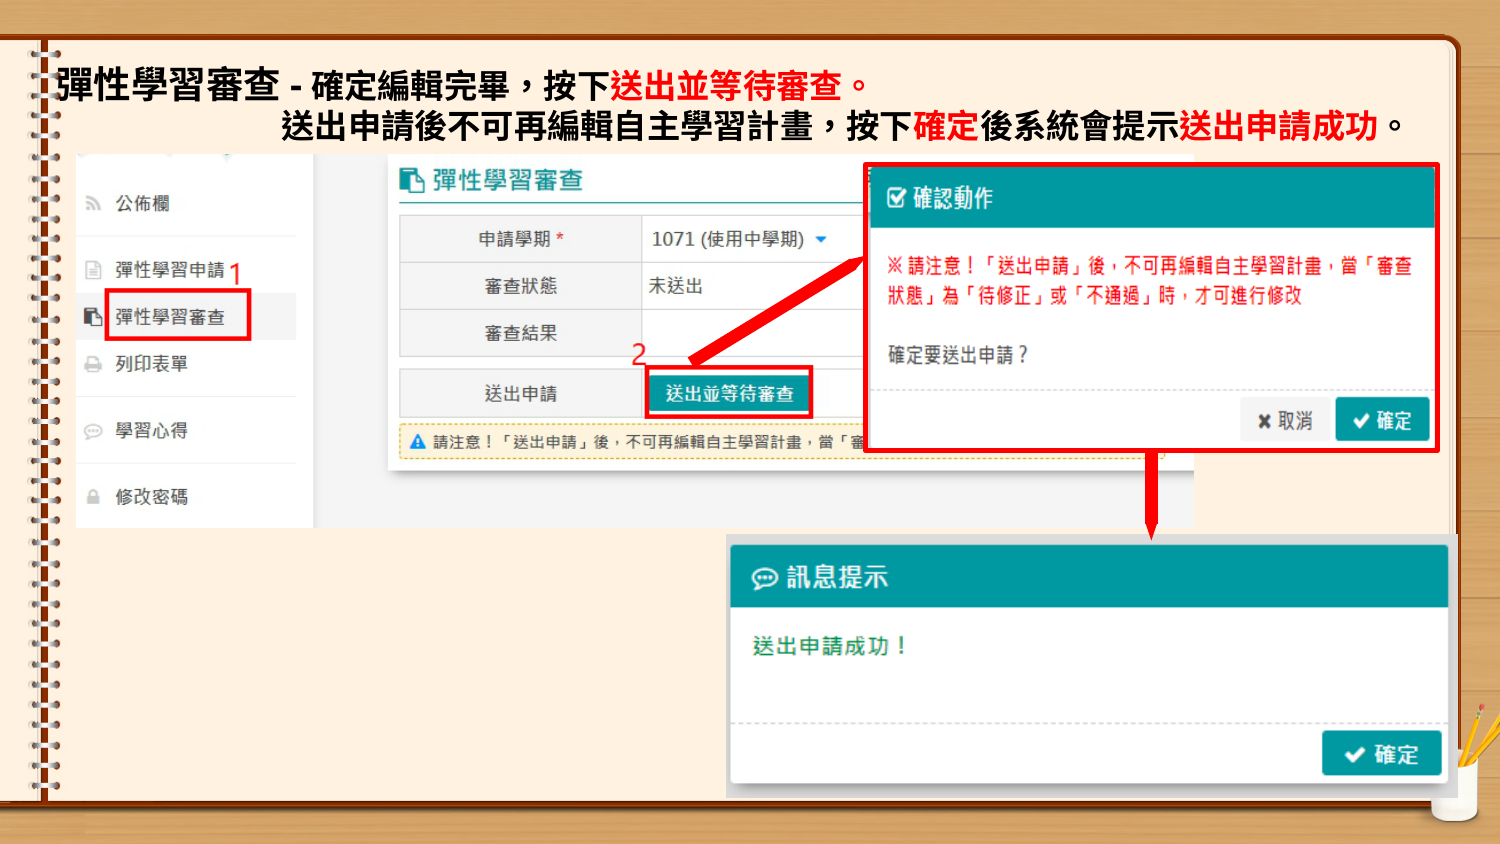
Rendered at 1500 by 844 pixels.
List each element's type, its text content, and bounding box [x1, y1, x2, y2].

picture [1156, 453, 1194, 528]
picture [726, 534, 1458, 798]
text_box 彈性學習審查-確定編輯完畢，按下送出並等待審查。 送出申請後不可再編輯自主學習計畫，按下確定後系統會提示送出申請成功。 [41, 53, 1435, 153]
picture [76, 154, 1194, 528]
picture [867, 167, 1436, 449]
